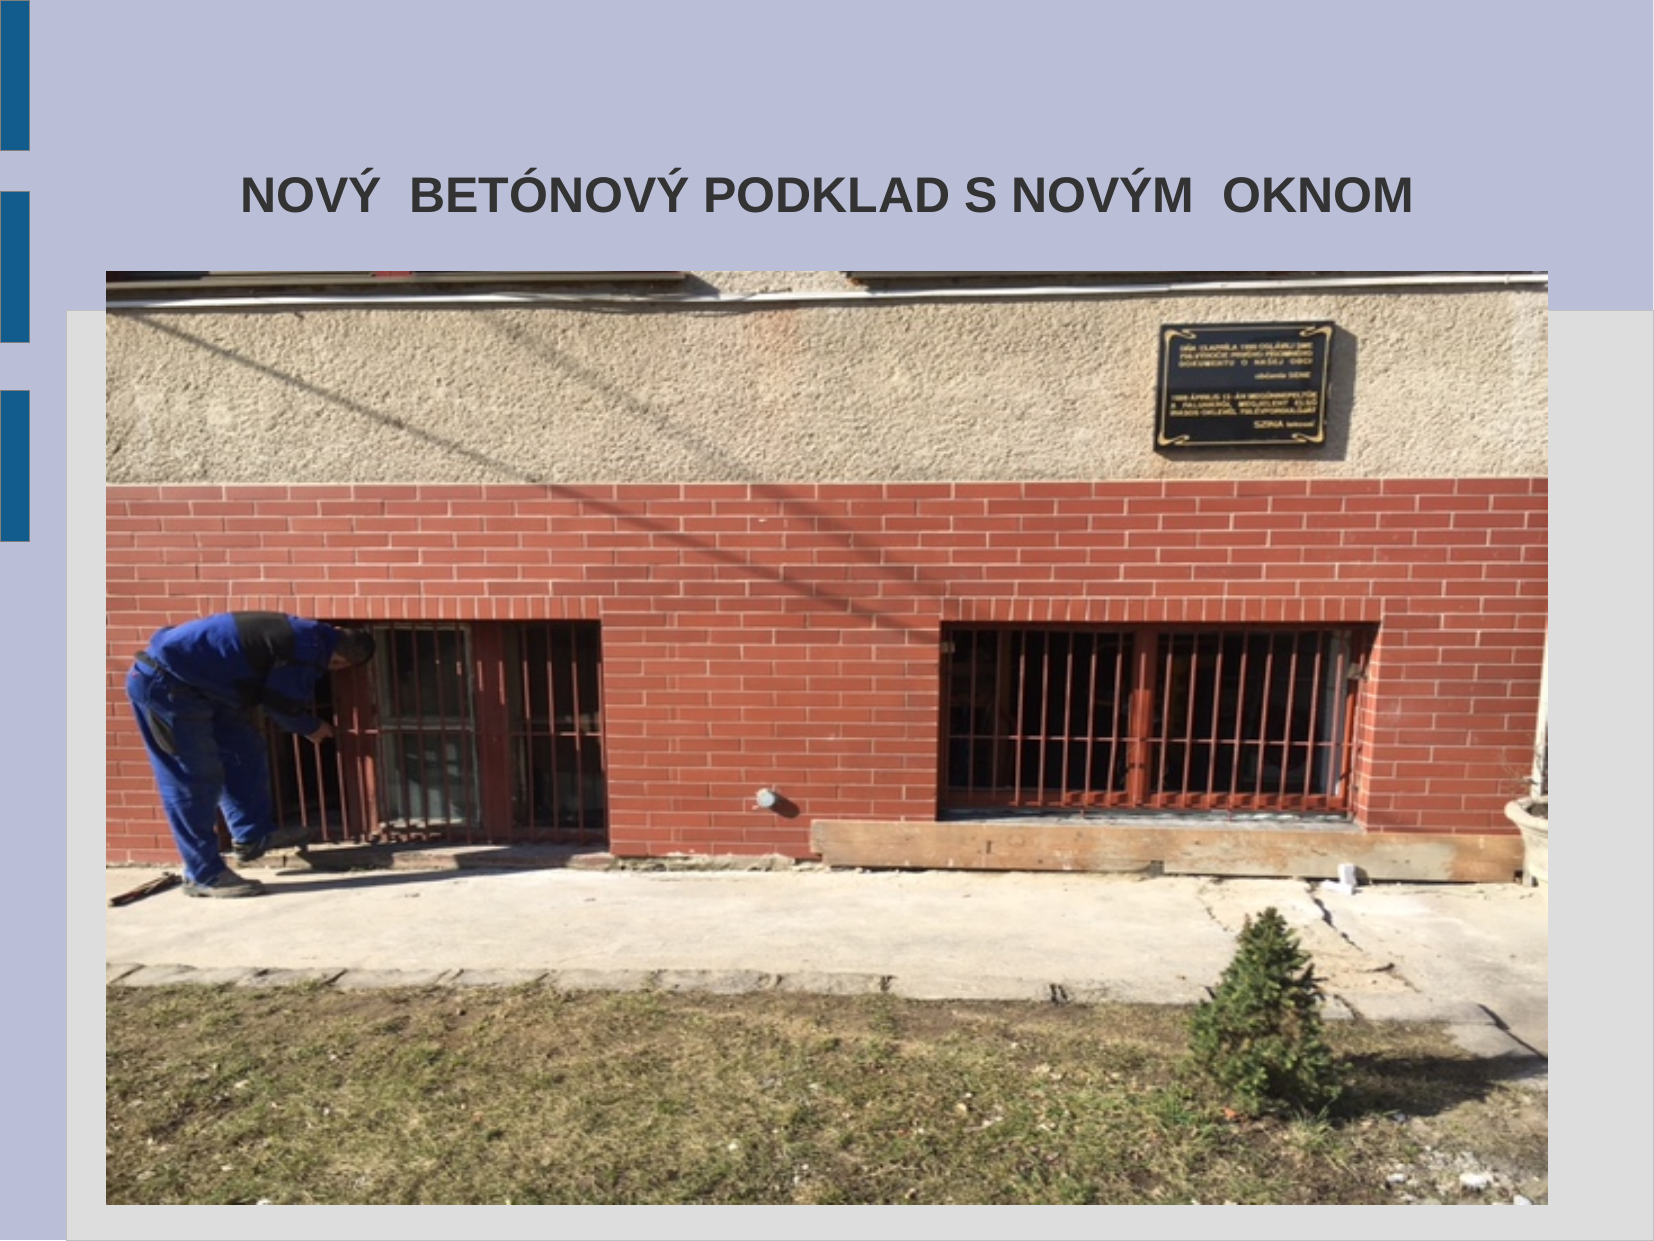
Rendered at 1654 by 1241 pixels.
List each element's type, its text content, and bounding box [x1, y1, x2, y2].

picture [106, 271, 1548, 1205]
title NOVÝ BETÓNOVÝ PODKLAD S NOVÝM OKNOM [121, 91, 1534, 271]
